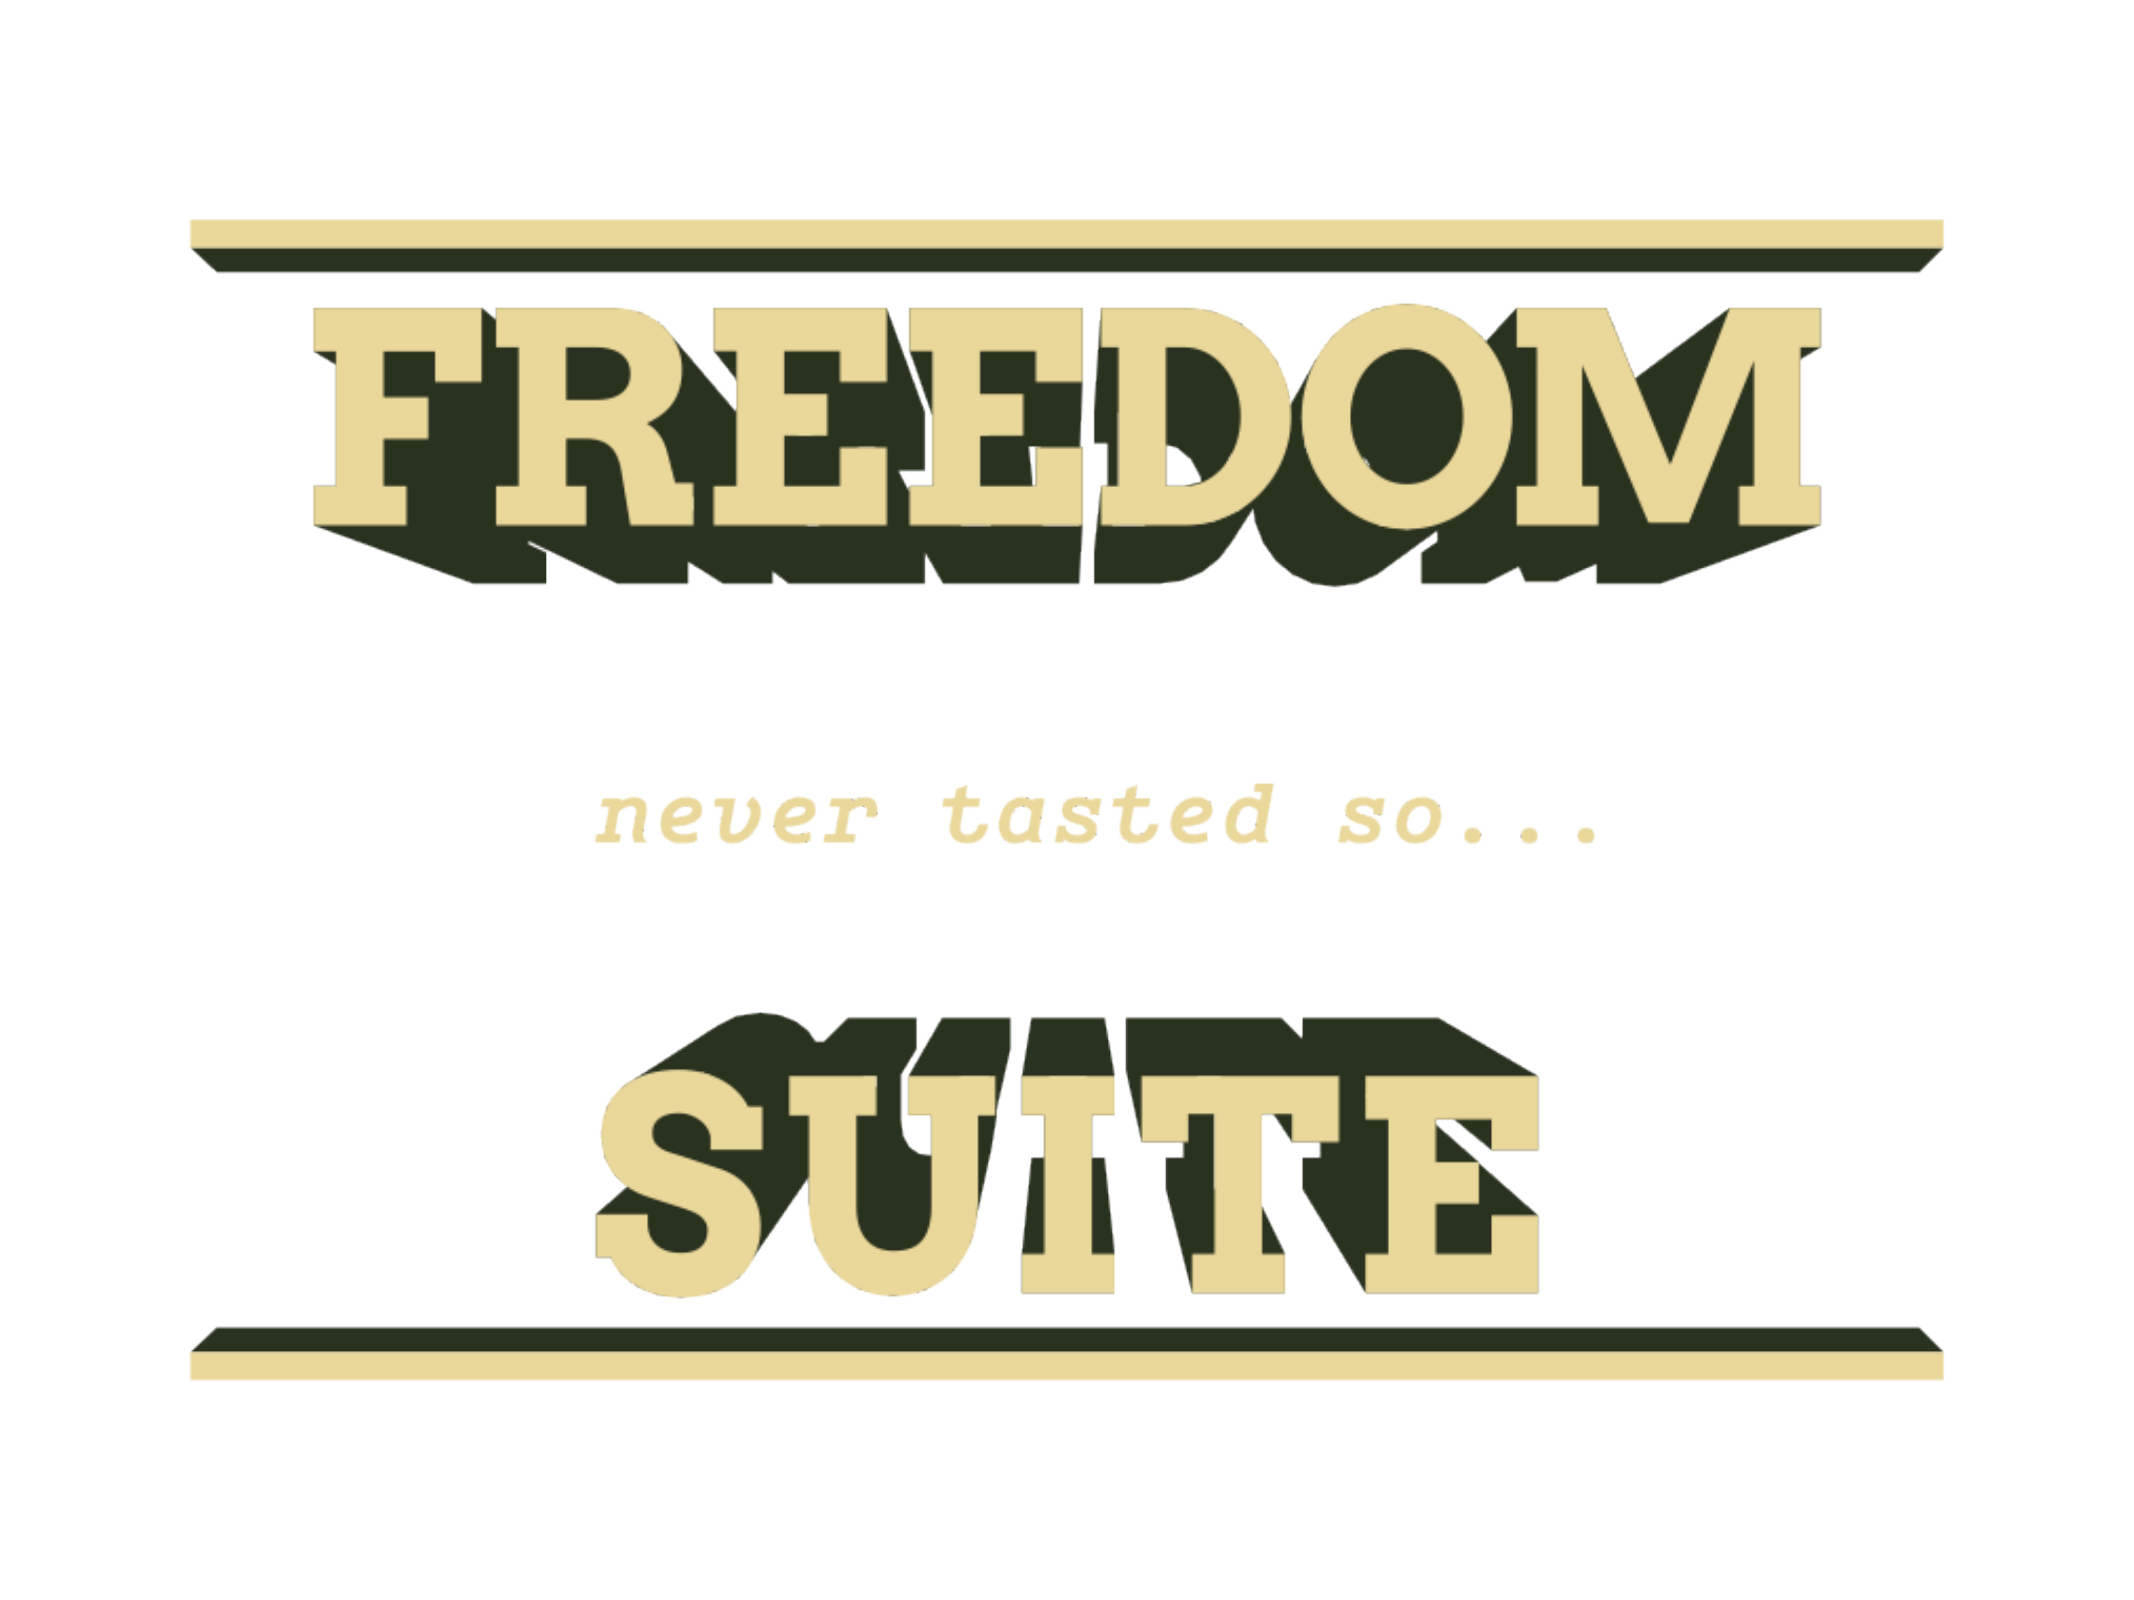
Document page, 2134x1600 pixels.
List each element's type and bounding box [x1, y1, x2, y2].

picture [181, 207, 1953, 1390]
